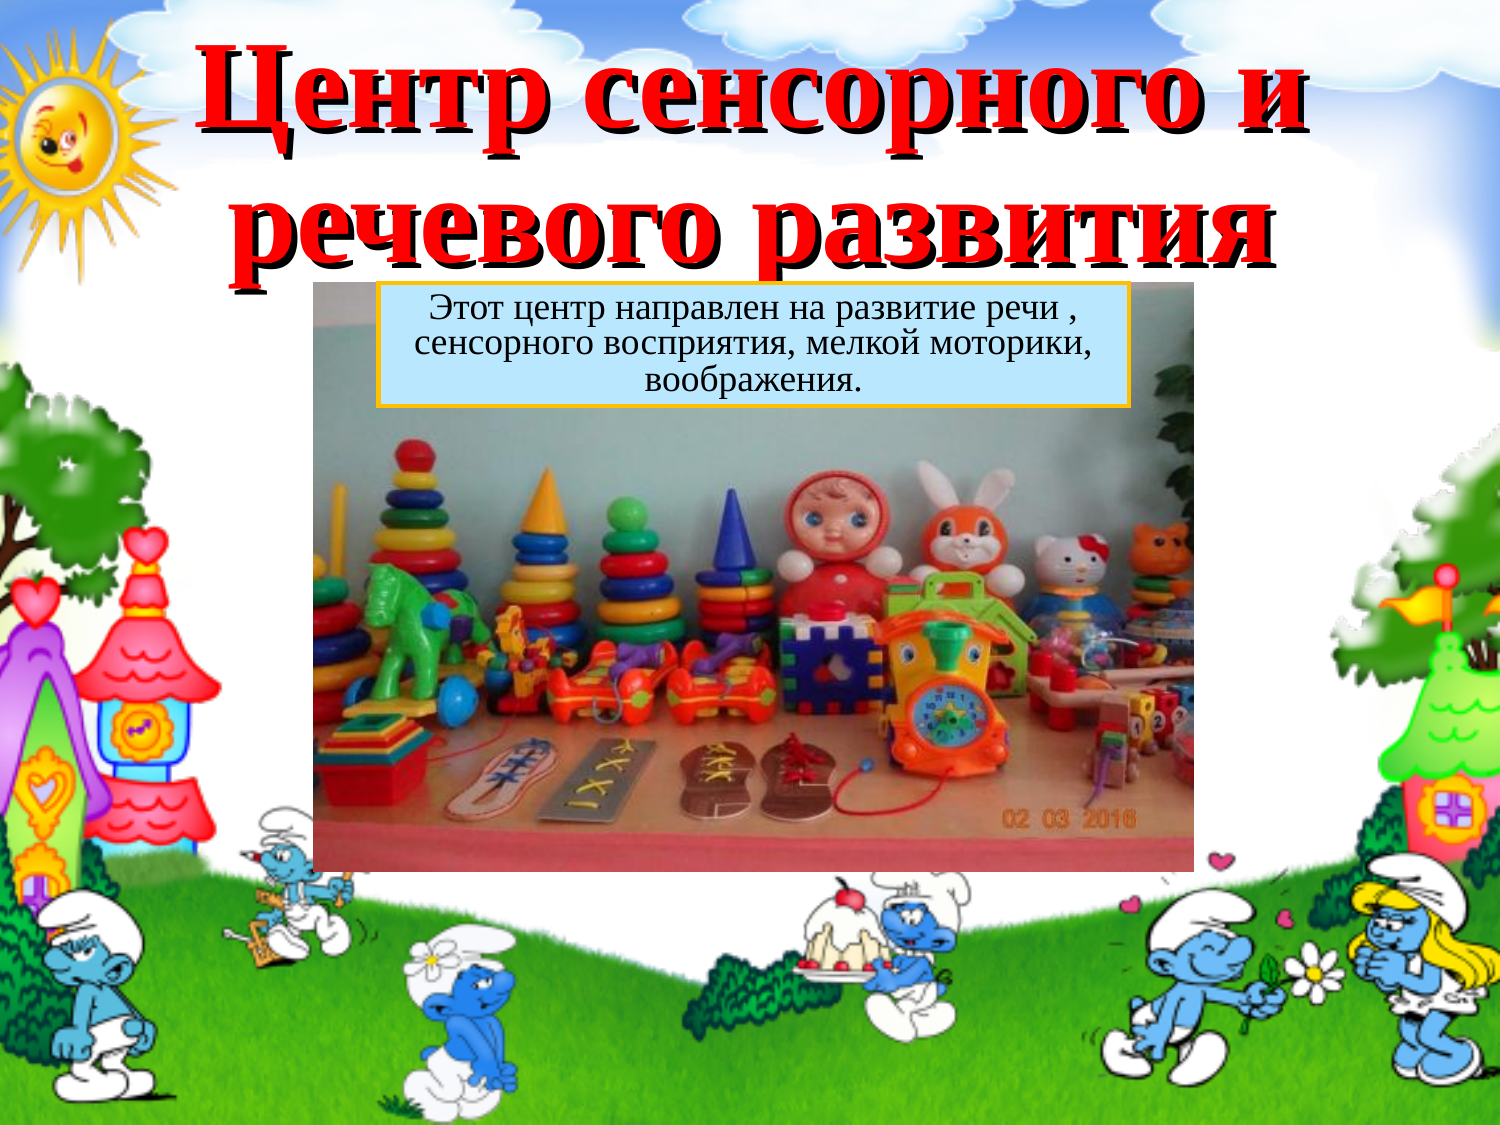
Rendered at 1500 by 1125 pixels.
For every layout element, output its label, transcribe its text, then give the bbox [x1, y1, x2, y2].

text_box Этот центр направлен на развитие речи , сенсорного восприятия, мелкой моторики, воображения. [379, 283, 1129, 406]
picture [313, 282, 1194, 872]
title Центр сенсорного и речевого развития [104, 12, 1399, 230]
